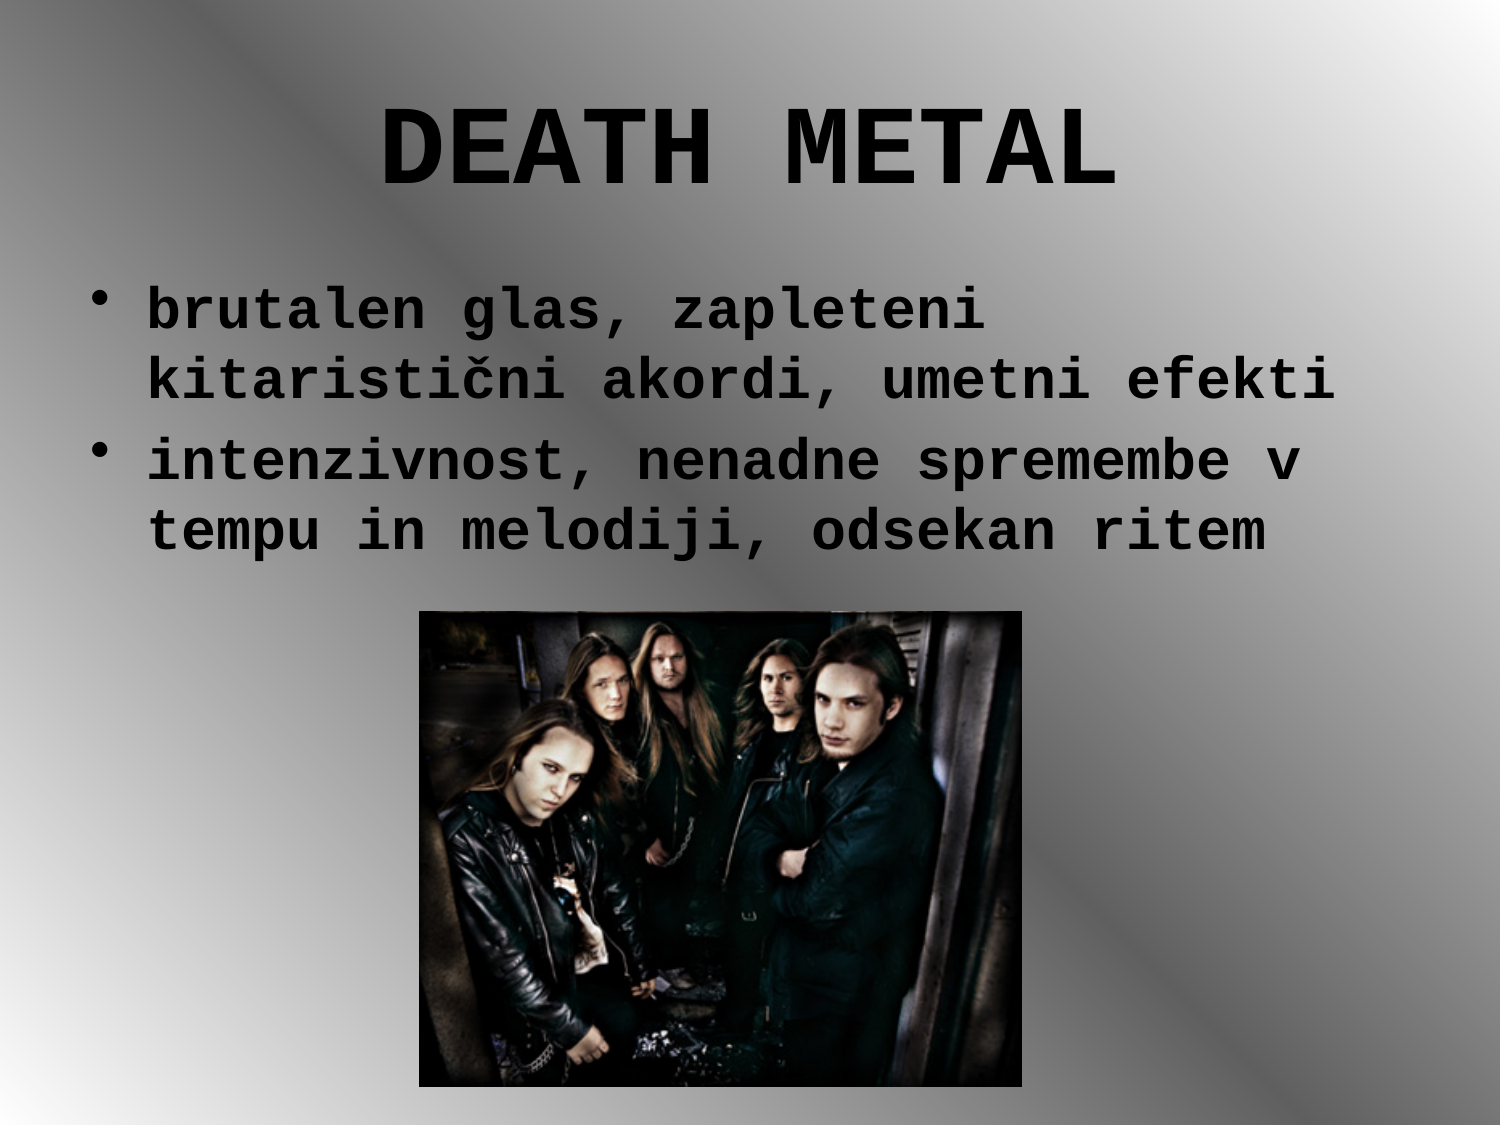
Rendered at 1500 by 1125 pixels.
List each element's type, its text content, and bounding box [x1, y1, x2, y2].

list brutalen glas, zapleteni kitaristični akordi, umetni efekti intenzivnost, nenadne spremembe v tempu in melodiji, odsekan ritem [75, 262, 1425, 622]
picture [419, 611, 1022, 1087]
title DEATH METAL [75, 45, 1425, 233]
